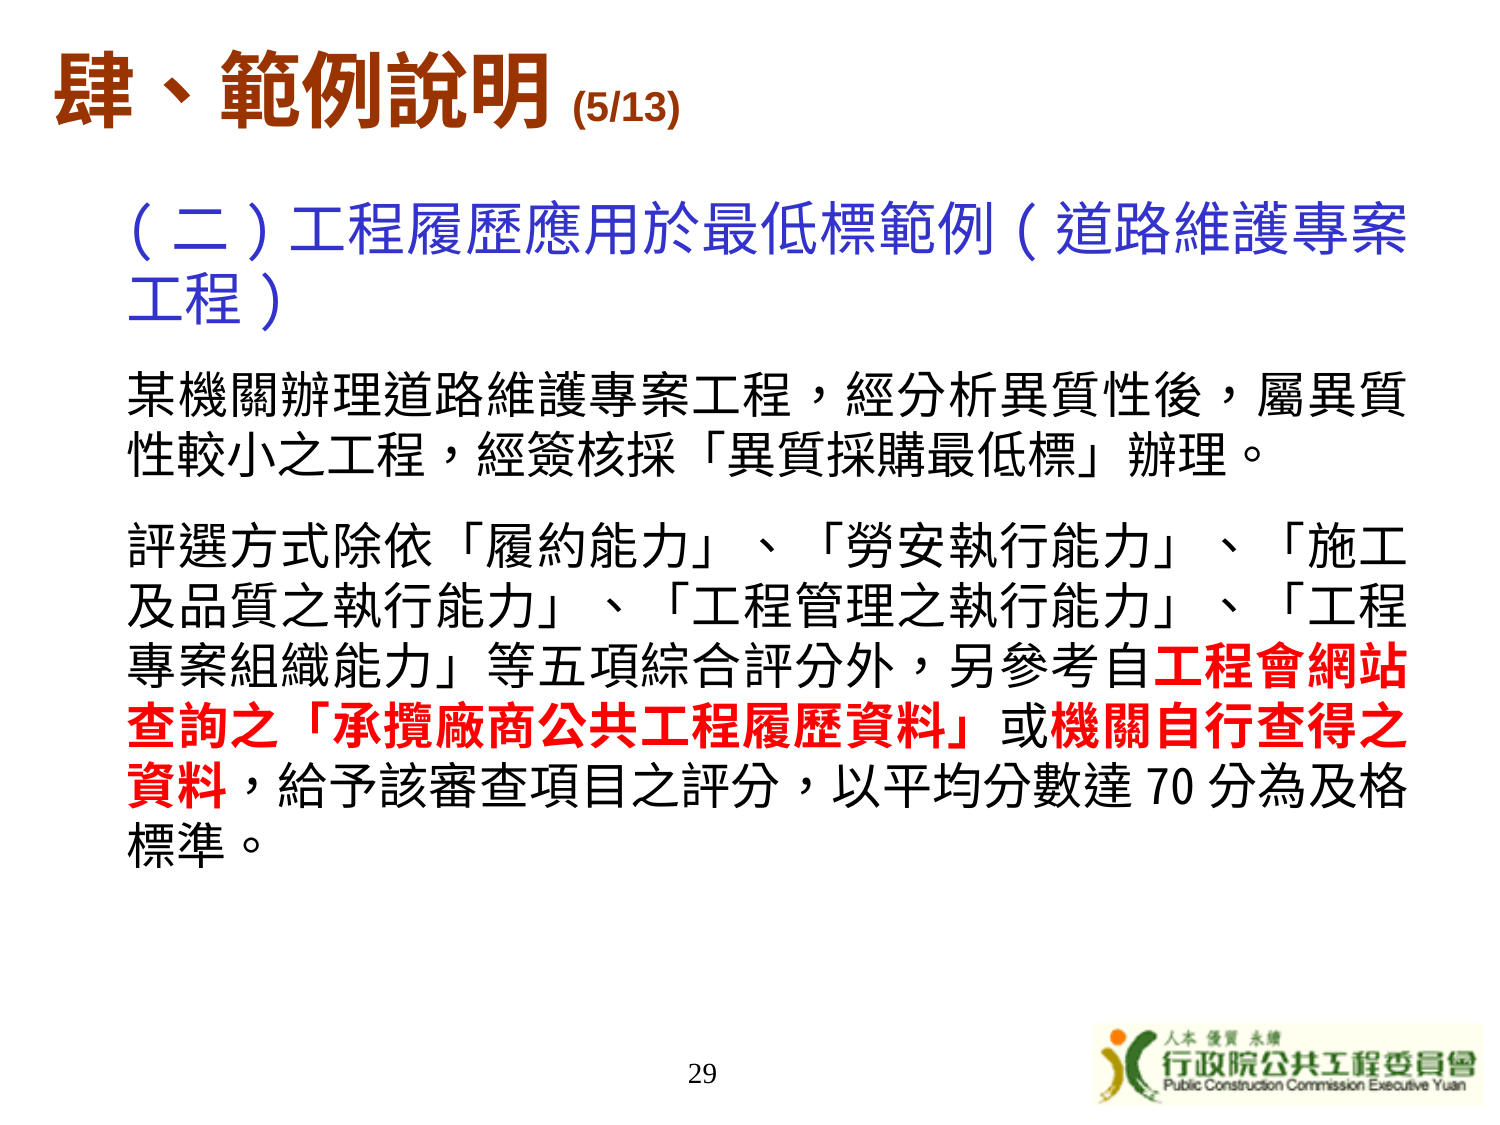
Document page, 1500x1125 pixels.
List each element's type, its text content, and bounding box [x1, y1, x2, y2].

text_box (二)工程履歷應用於最低標範例(道路維護專案工程) 某機關辦理道路維護專案工程，經分析異質性後，屬異質性較小之工程，經簽核採「異質採購最低標」辦理。 評選方式除依「履約能力」、「勞安執行能力」、「施工及品質之執行能力」、「工程管理之執行能力」、「工程專案組織能力」等五項綜合評分外，另參考自工程會網站查詢之「承攬廠商公共工程履歷資料」或機關自行查得之資料，給予該審查項目之評分，以平均分數達70分為及格標準。 [112, 184, 1424, 883]
title 肆、範例說明(5/13) [37, 25, 1461, 152]
text_box <編號> [643, 1046, 762, 1098]
picture [1092, 1023, 1483, 1106]
